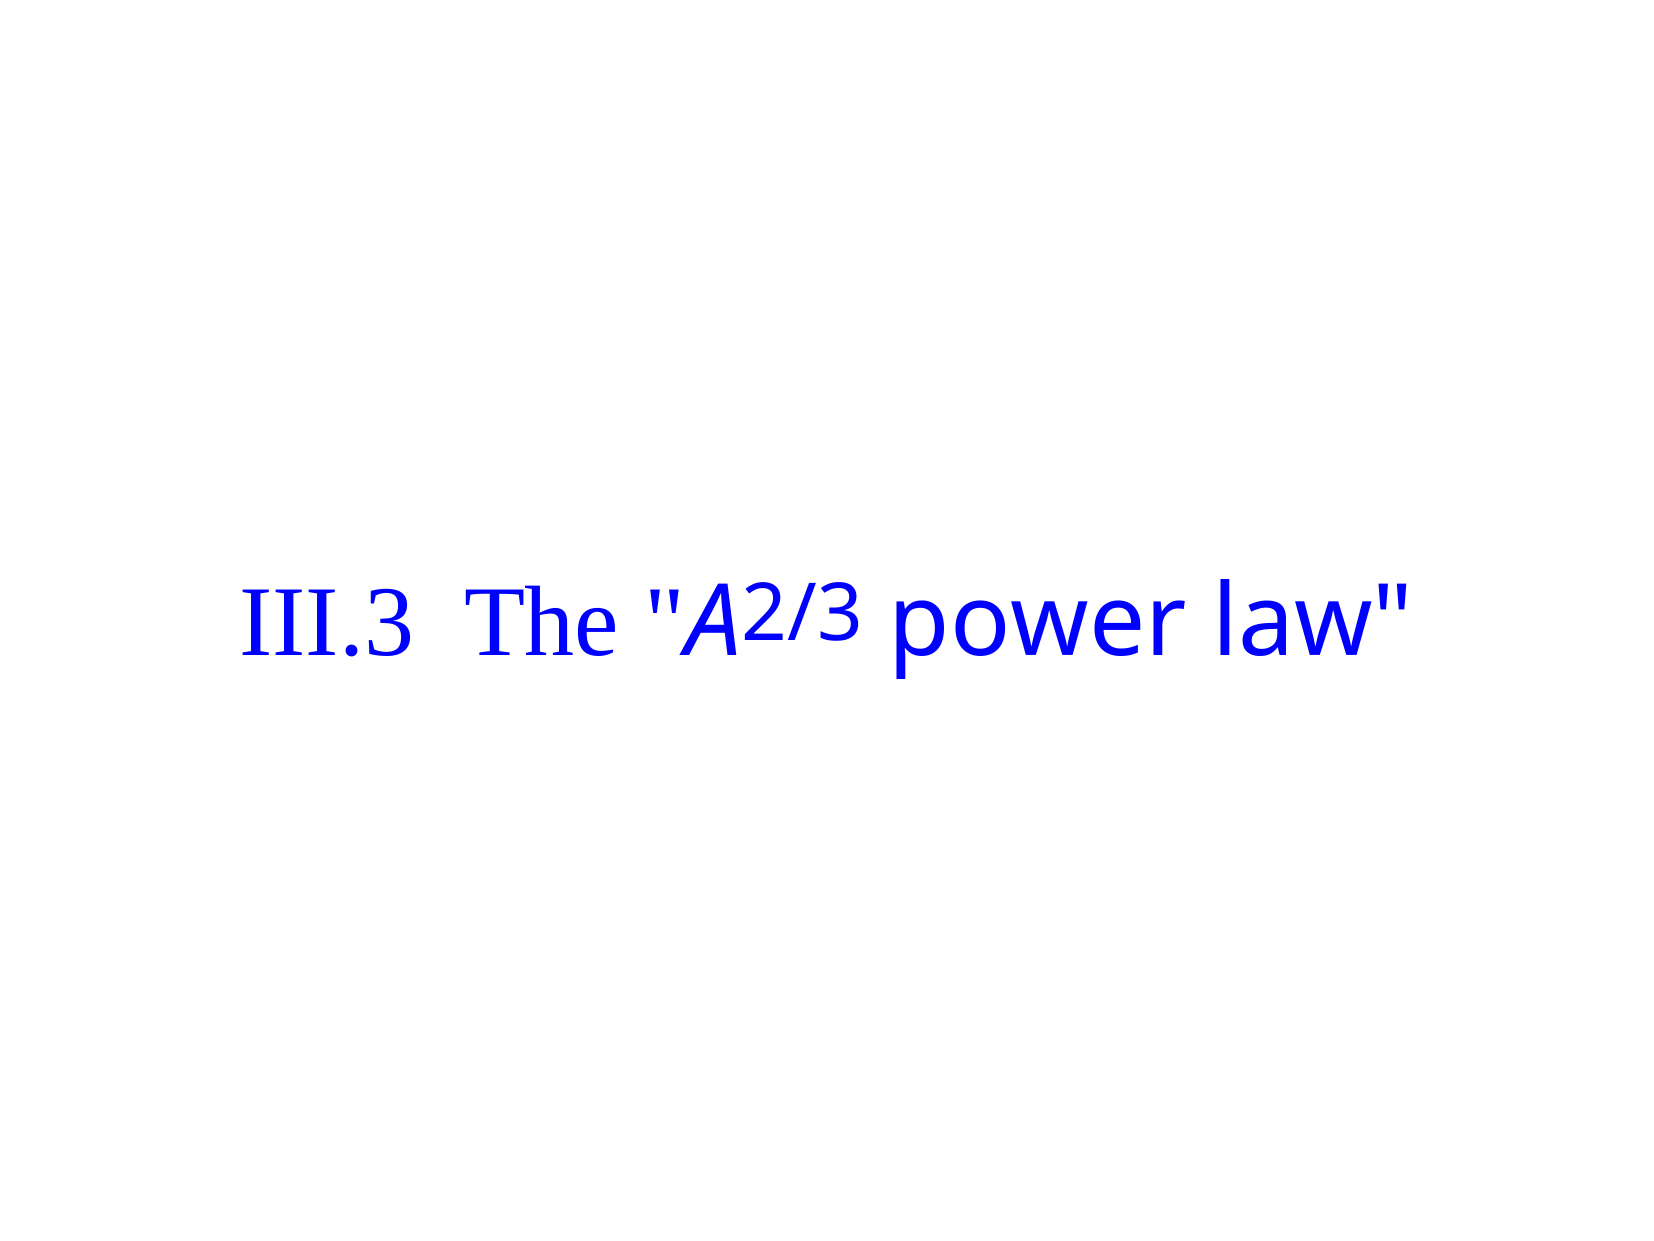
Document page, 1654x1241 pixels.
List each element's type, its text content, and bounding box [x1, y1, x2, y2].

text_box III.3 The "A2/3 power law" [53, 548, 1600, 692]
